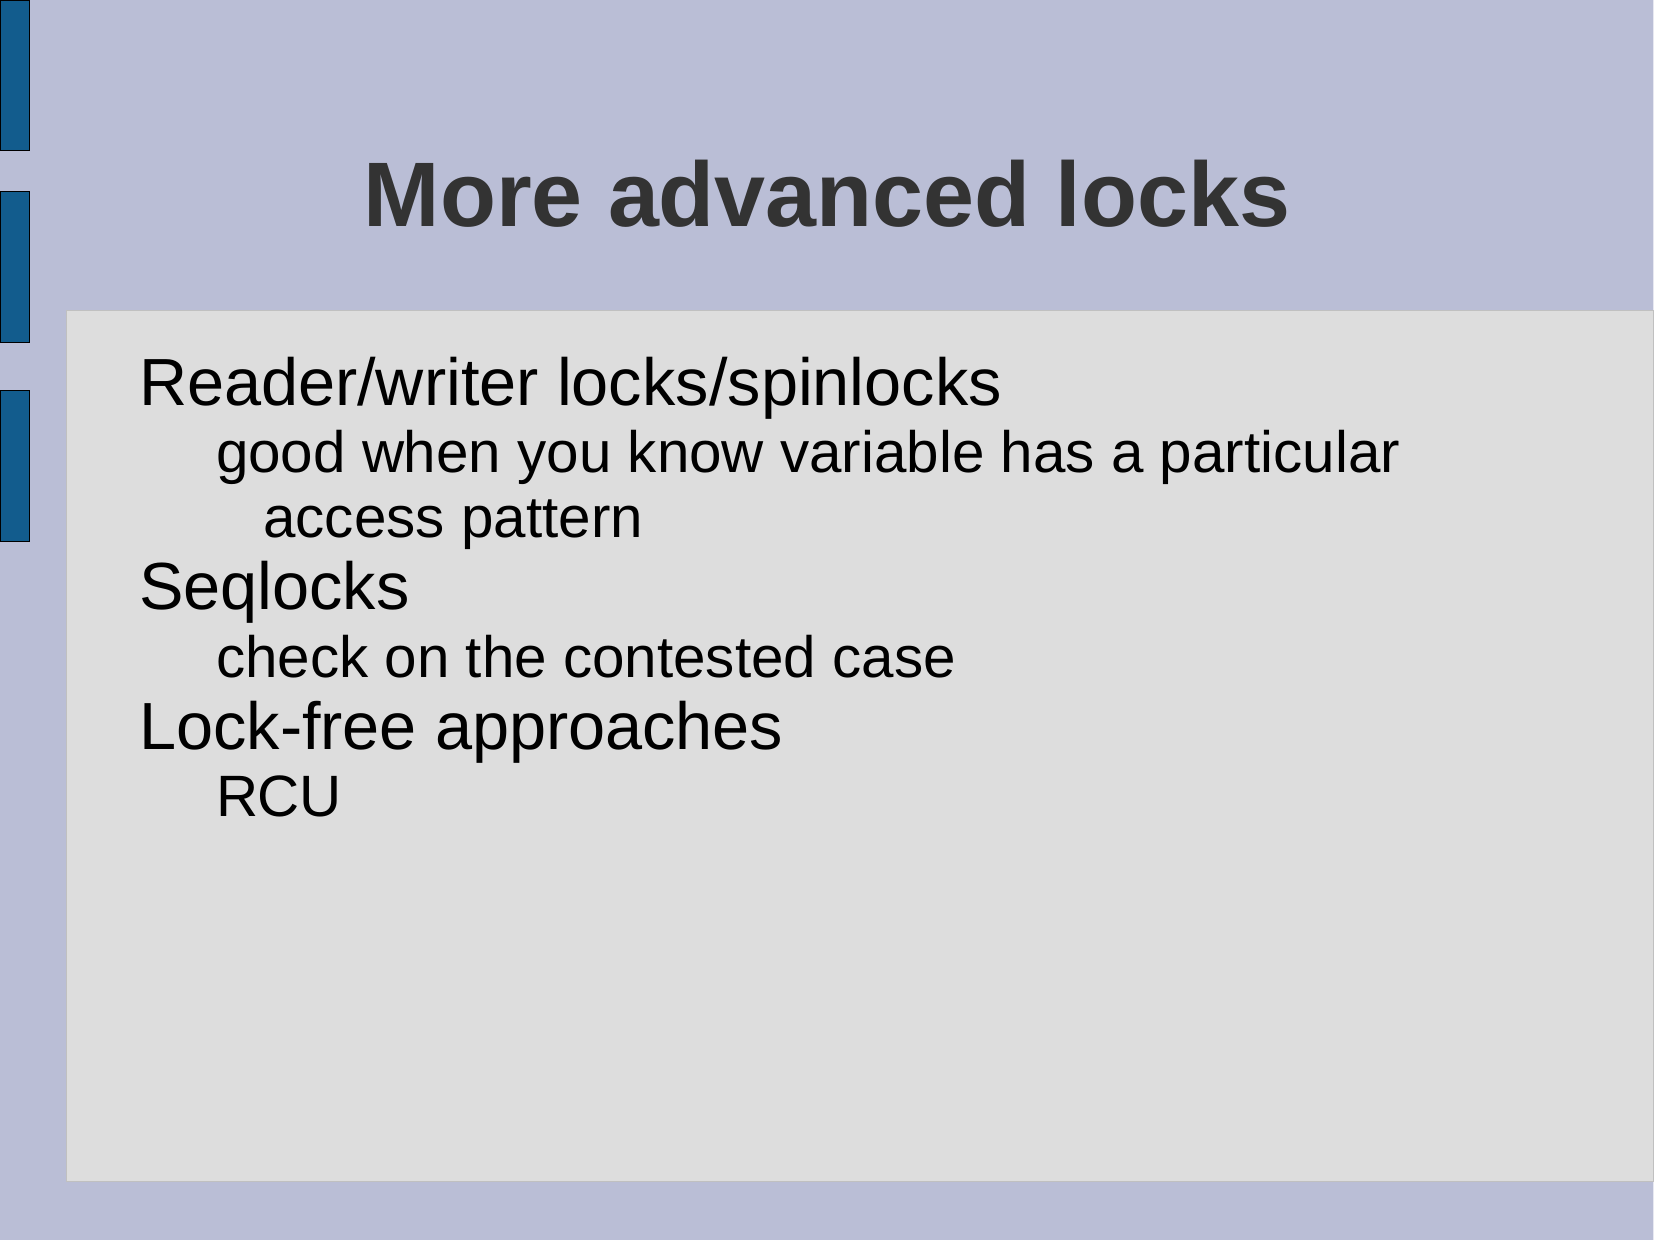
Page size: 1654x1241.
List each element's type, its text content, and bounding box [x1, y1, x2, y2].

list Reader/writer locks/spinlocks good when you know variable has a particular access pattern Seqlocks check on the contested case Lock-free approaches RCU [121, 344, 1534, 1112]
title More advanced locks [121, 98, 1534, 291]
